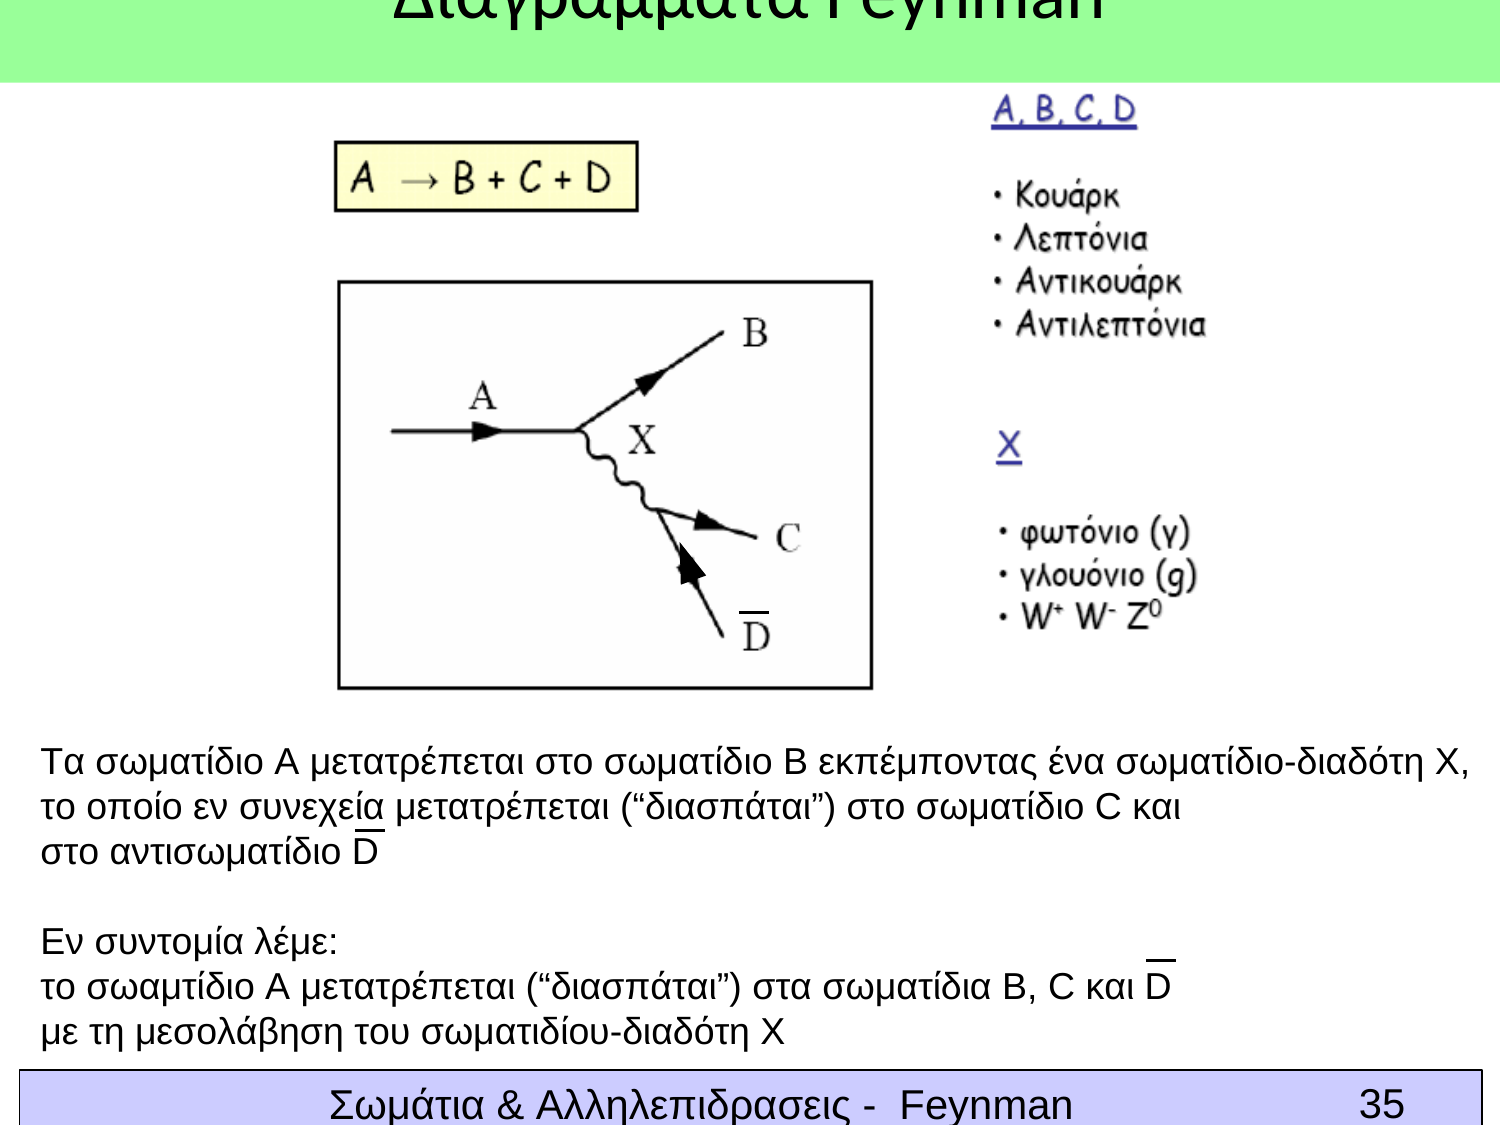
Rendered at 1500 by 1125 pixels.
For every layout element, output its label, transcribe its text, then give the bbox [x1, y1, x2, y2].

text_box Τα σωματίδιο Α μετατρέπεται στο σωματίδιο Β εκπέμποντας ένα σωματίδιο-διαδότη Χ, το οποίο εν συνεχεία μετατρέπεται (“διασπάται”) στo σωματίδιο C και στο αντισωματίδιο D Εν συντομία λέμε: το σωαμτίδιο Α μετατρέπεται (“διασπάται”) στα σωματίδια Β, C και D με τη μεσολάβηση του σωματιδίου-διαδότη Χ [25, 730, 1497, 1061]
text_box Διαγράμματα Feynman [0, 0, 1500, 83]
picture [218, 83, 1306, 710]
